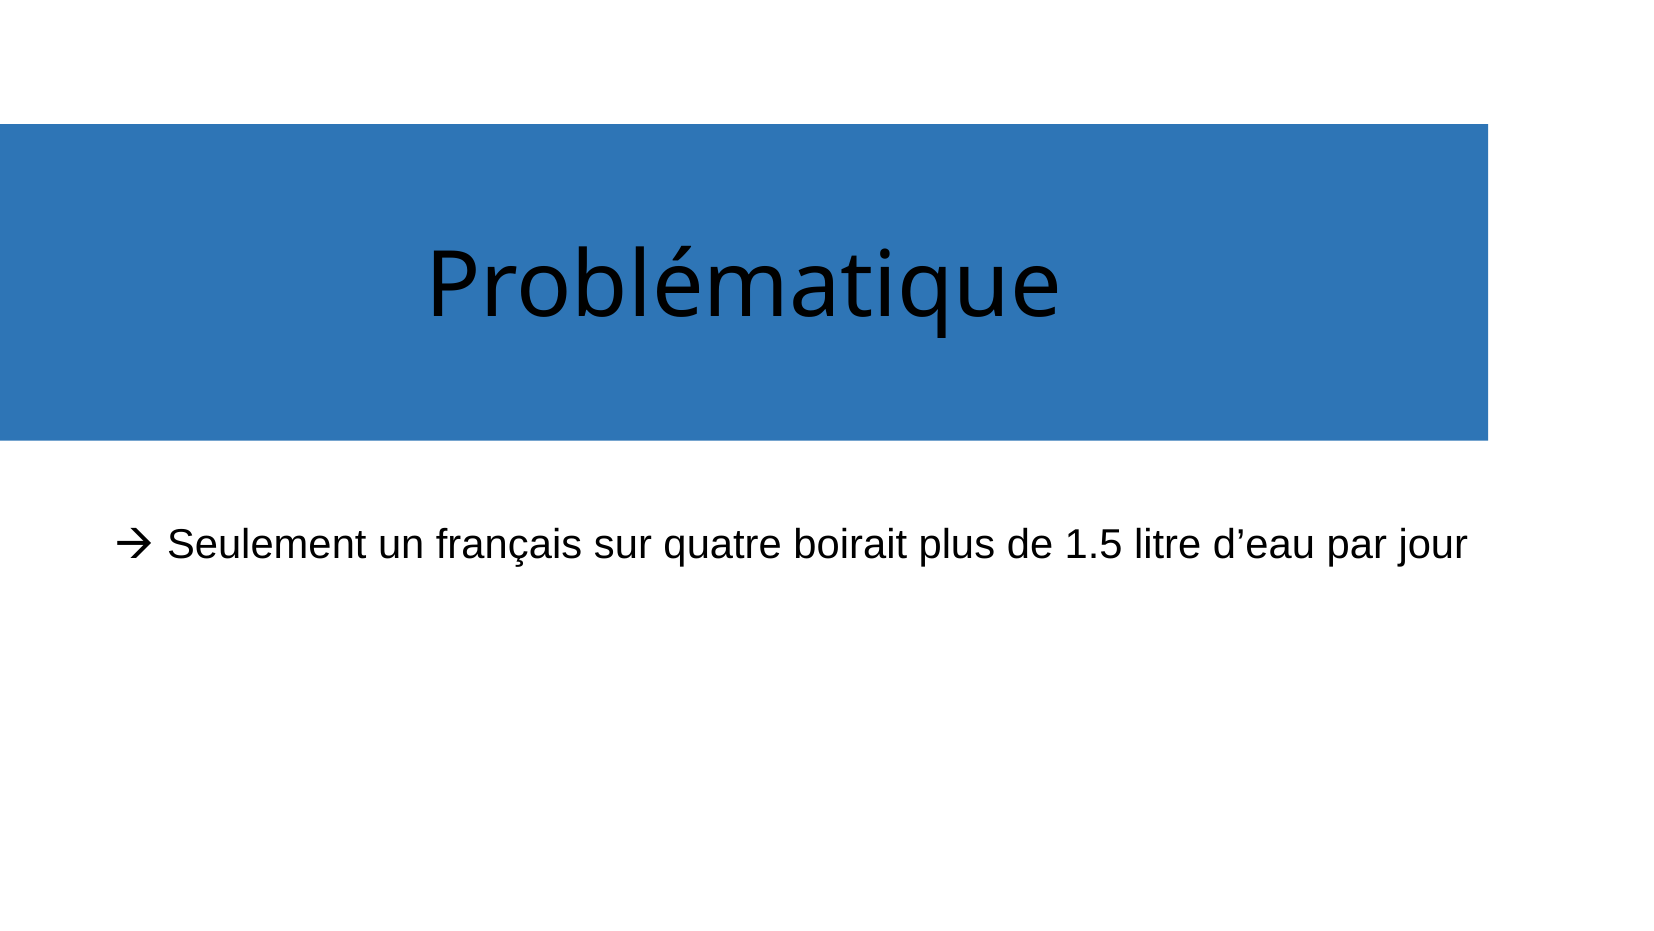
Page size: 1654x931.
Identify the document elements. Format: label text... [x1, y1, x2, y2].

subtitle  Seulement un français sur quatre boirait plus de 1.5 litre d’eau par jour [98, 517, 1506, 730]
title Problématique [0, 124, 1489, 441]
